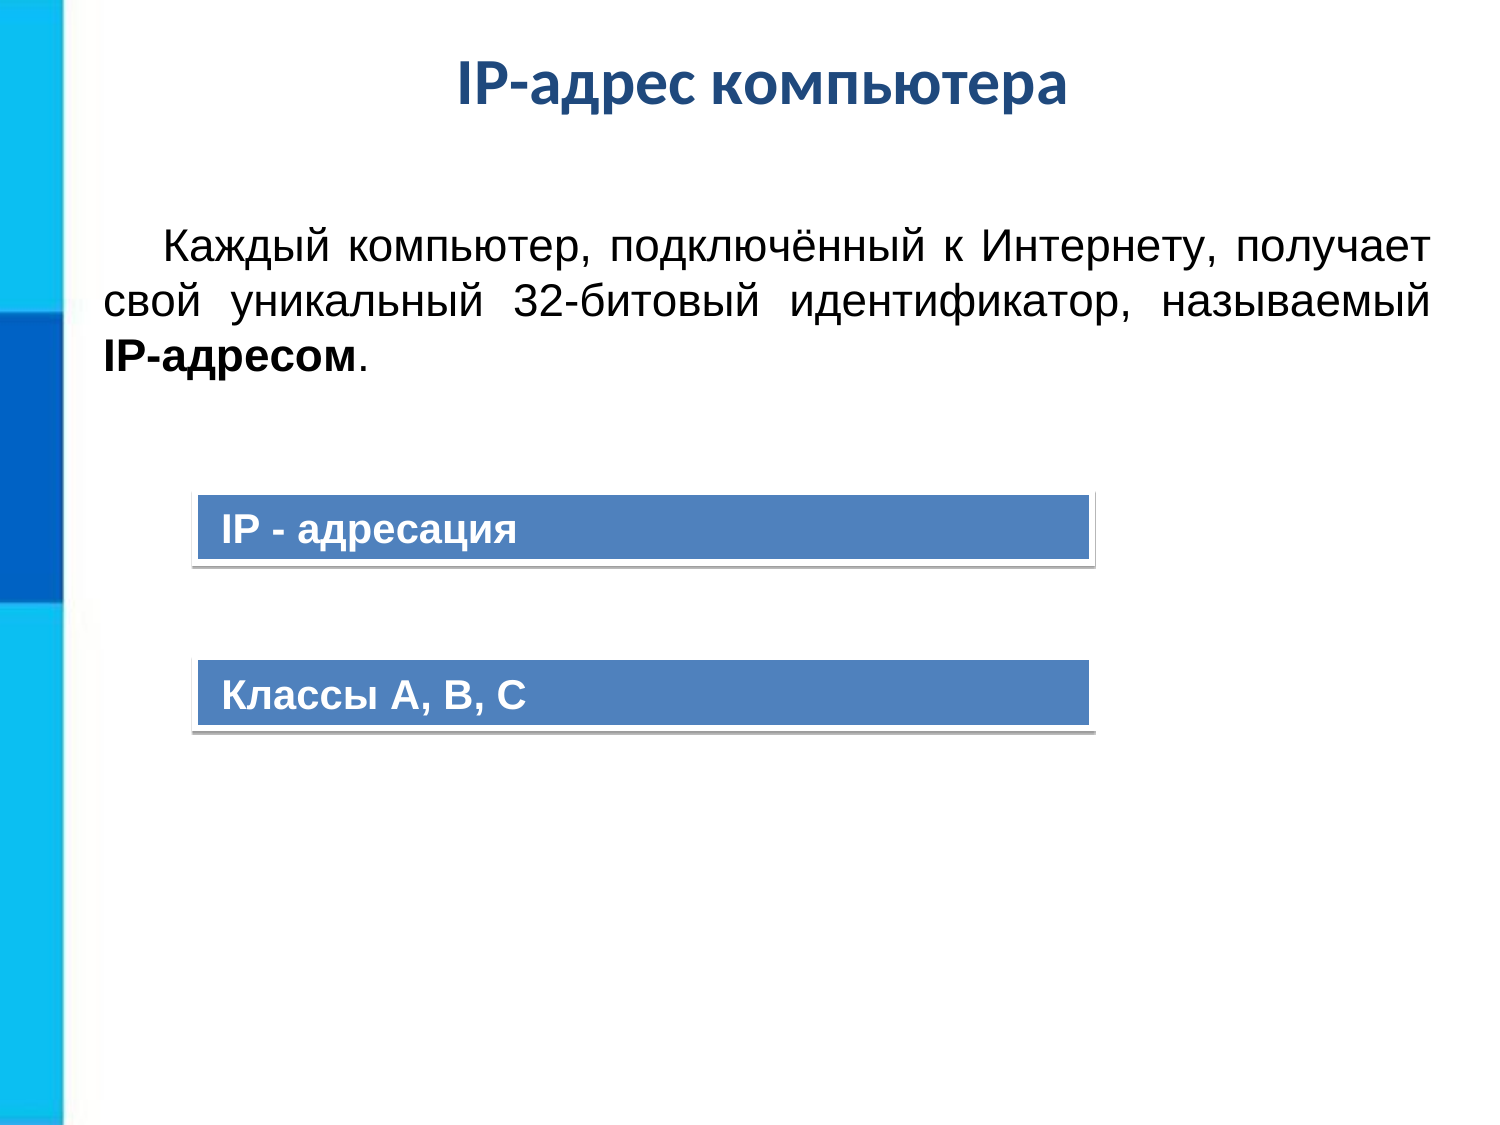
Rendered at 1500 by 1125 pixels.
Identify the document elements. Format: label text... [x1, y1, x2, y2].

text_box Каждый компьютер, подключённый к Интернету, получает свой уникальный 32-битовый идентификатор, называемый IP-адресом. [88, 208, 1447, 389]
text_box Классы А, В, С [195, 656, 1093, 728]
text_box IP - адресация [194, 491, 1093, 563]
picture [0, 0, 1500, 1125]
text_box IP-адрес компьютера [100, 31, 1426, 126]
